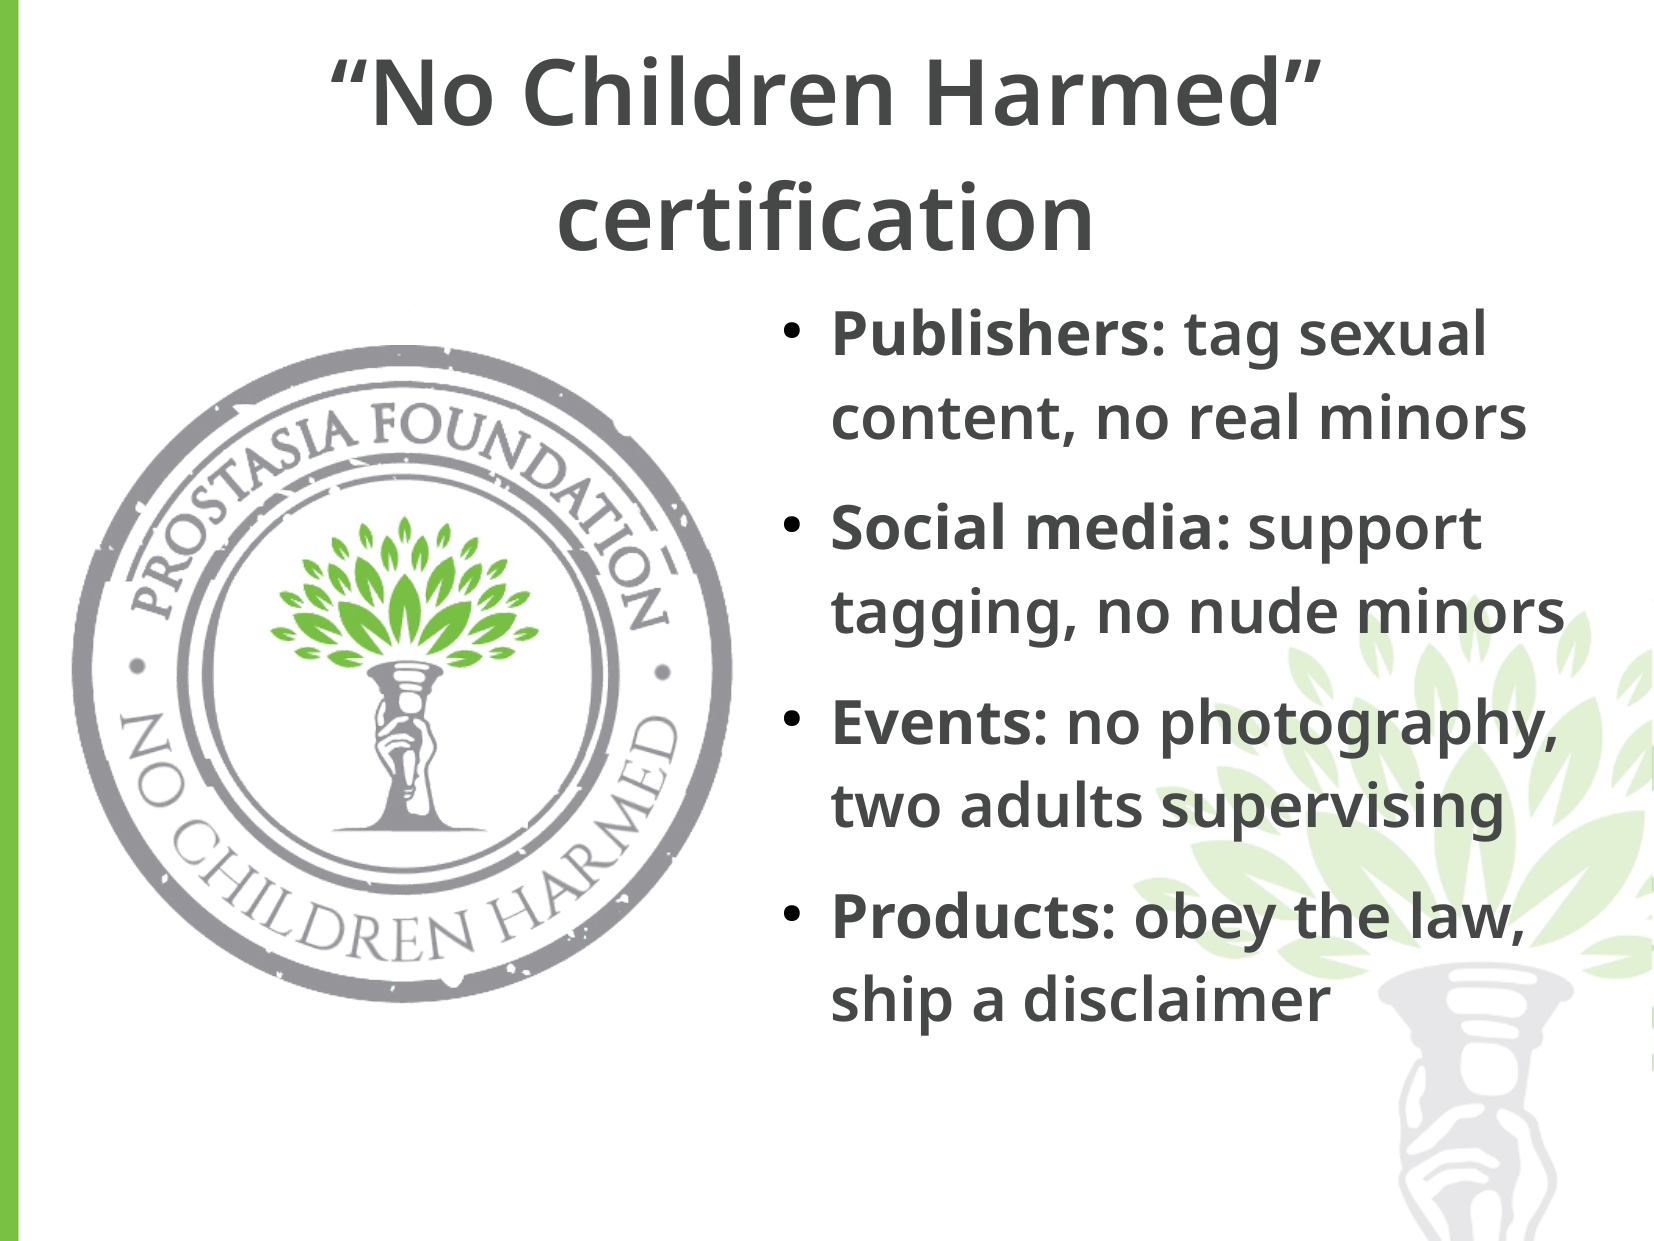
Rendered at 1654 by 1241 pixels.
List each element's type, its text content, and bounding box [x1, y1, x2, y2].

picture [0, 0, 1654, 1241]
title “No Children Harmed” certification [82, 49, 1571, 257]
list Publishers: tag sexual content, no real minors Social media: support tagging, no nude minors Events: no photography, two adults supervising Products: obey the law, ship a disclaimer [765, 290, 1591, 1051]
